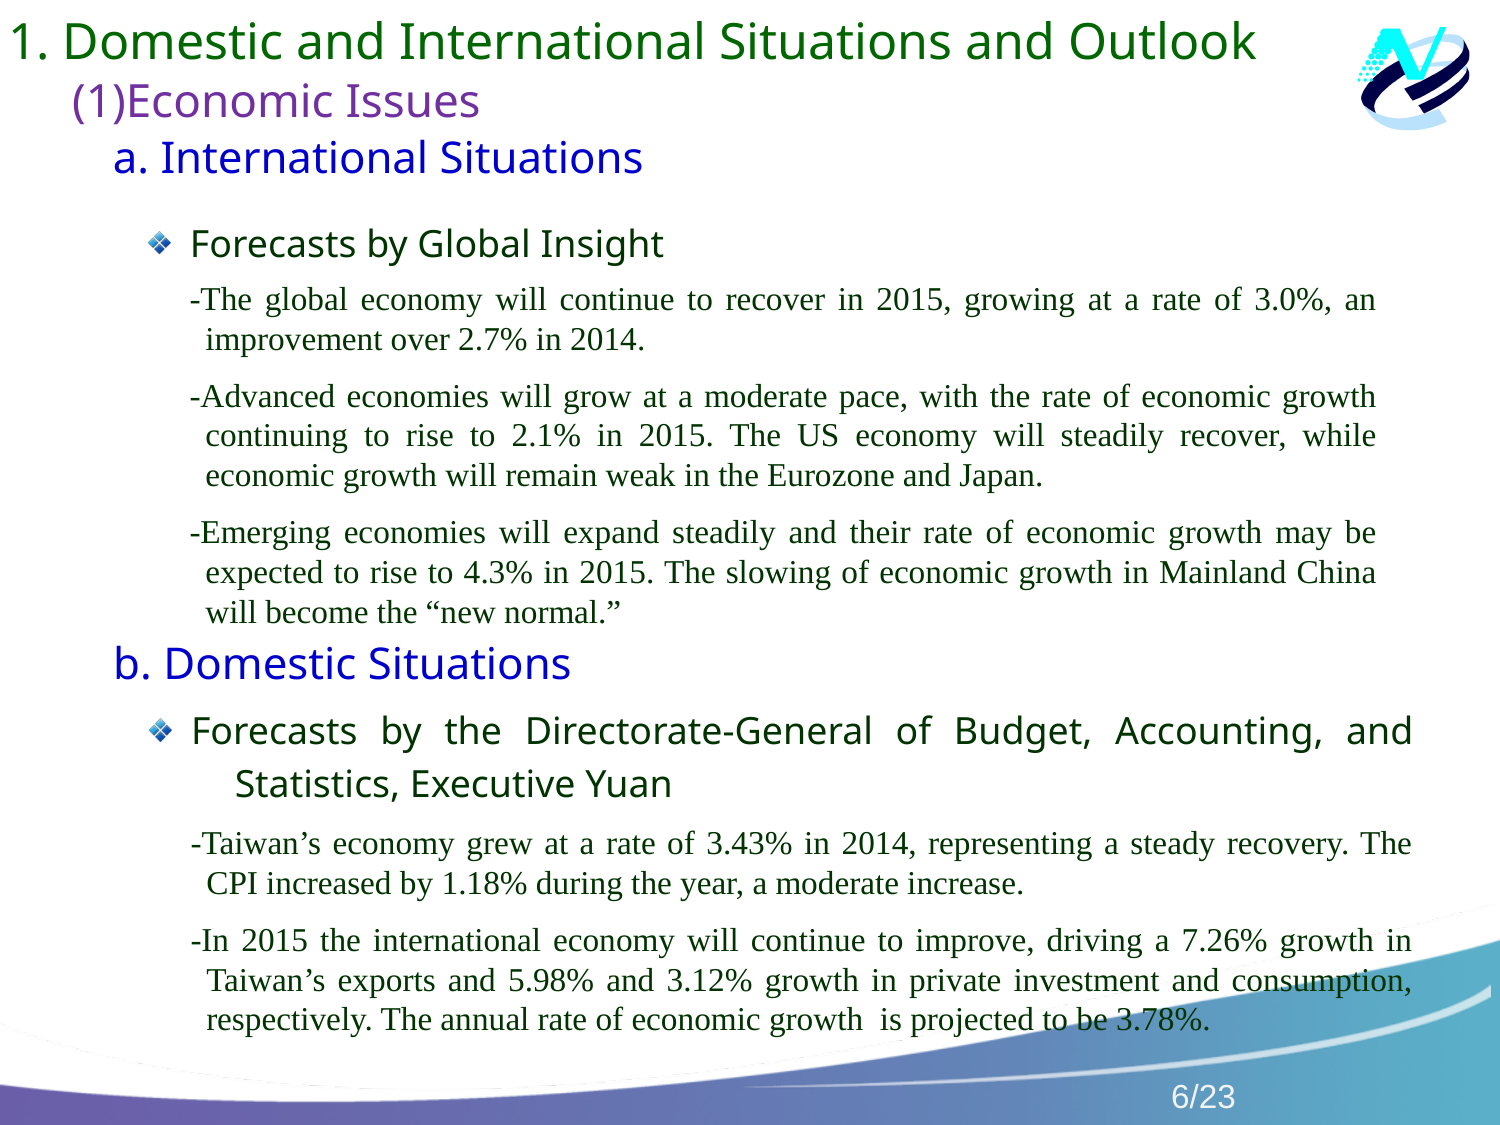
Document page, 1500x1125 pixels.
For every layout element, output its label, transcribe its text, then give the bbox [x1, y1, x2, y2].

text_box a. International Situations [0, 129, 1500, 191]
text_box (1)Economic Issues [0, 71, 1500, 129]
text_box 1. Domestic and International Situations and Outlook [8, 3, 1500, 71]
text_box Forecasts by the Directorate-General of Budget, Accounting, and Statistics, Executive Yuan -Taiwan’s economy grew at a rate of 3.43% in 2014, representing a steady recovery. The CPI increased by 1.18% during the year, a moderate increase. -In 2015 the international economy will continue to improve, driving a 7.26% growth in Taiwan’s exports and 5.98% and 3.12% growth in private investment and consumption, respectively. The annual rate of economic growth is projected to be 3.78%. [113, 674, 1449, 1057]
text_box b. Domestic Situations [0, 634, 1500, 696]
text_box Forecasts by Global Insight -The global economy will continue to recover in 2015, growing at a rate of 3.0%, an improvement over 2.7% in 2014. -Advanced economies will grow at a moderate pace, with the rate of economic growth continuing to rise to 2.1% in 2015. The US economy will steadily recover, while economic growth will remain weak in the Eurozone and Japan. -Emerging economies will expand steadily and their rate of economic growth may be expected to rise to 4.3% in 2015. The slowing of economic growth in Mainland China will become the “new normal.” [110, 191, 1445, 617]
